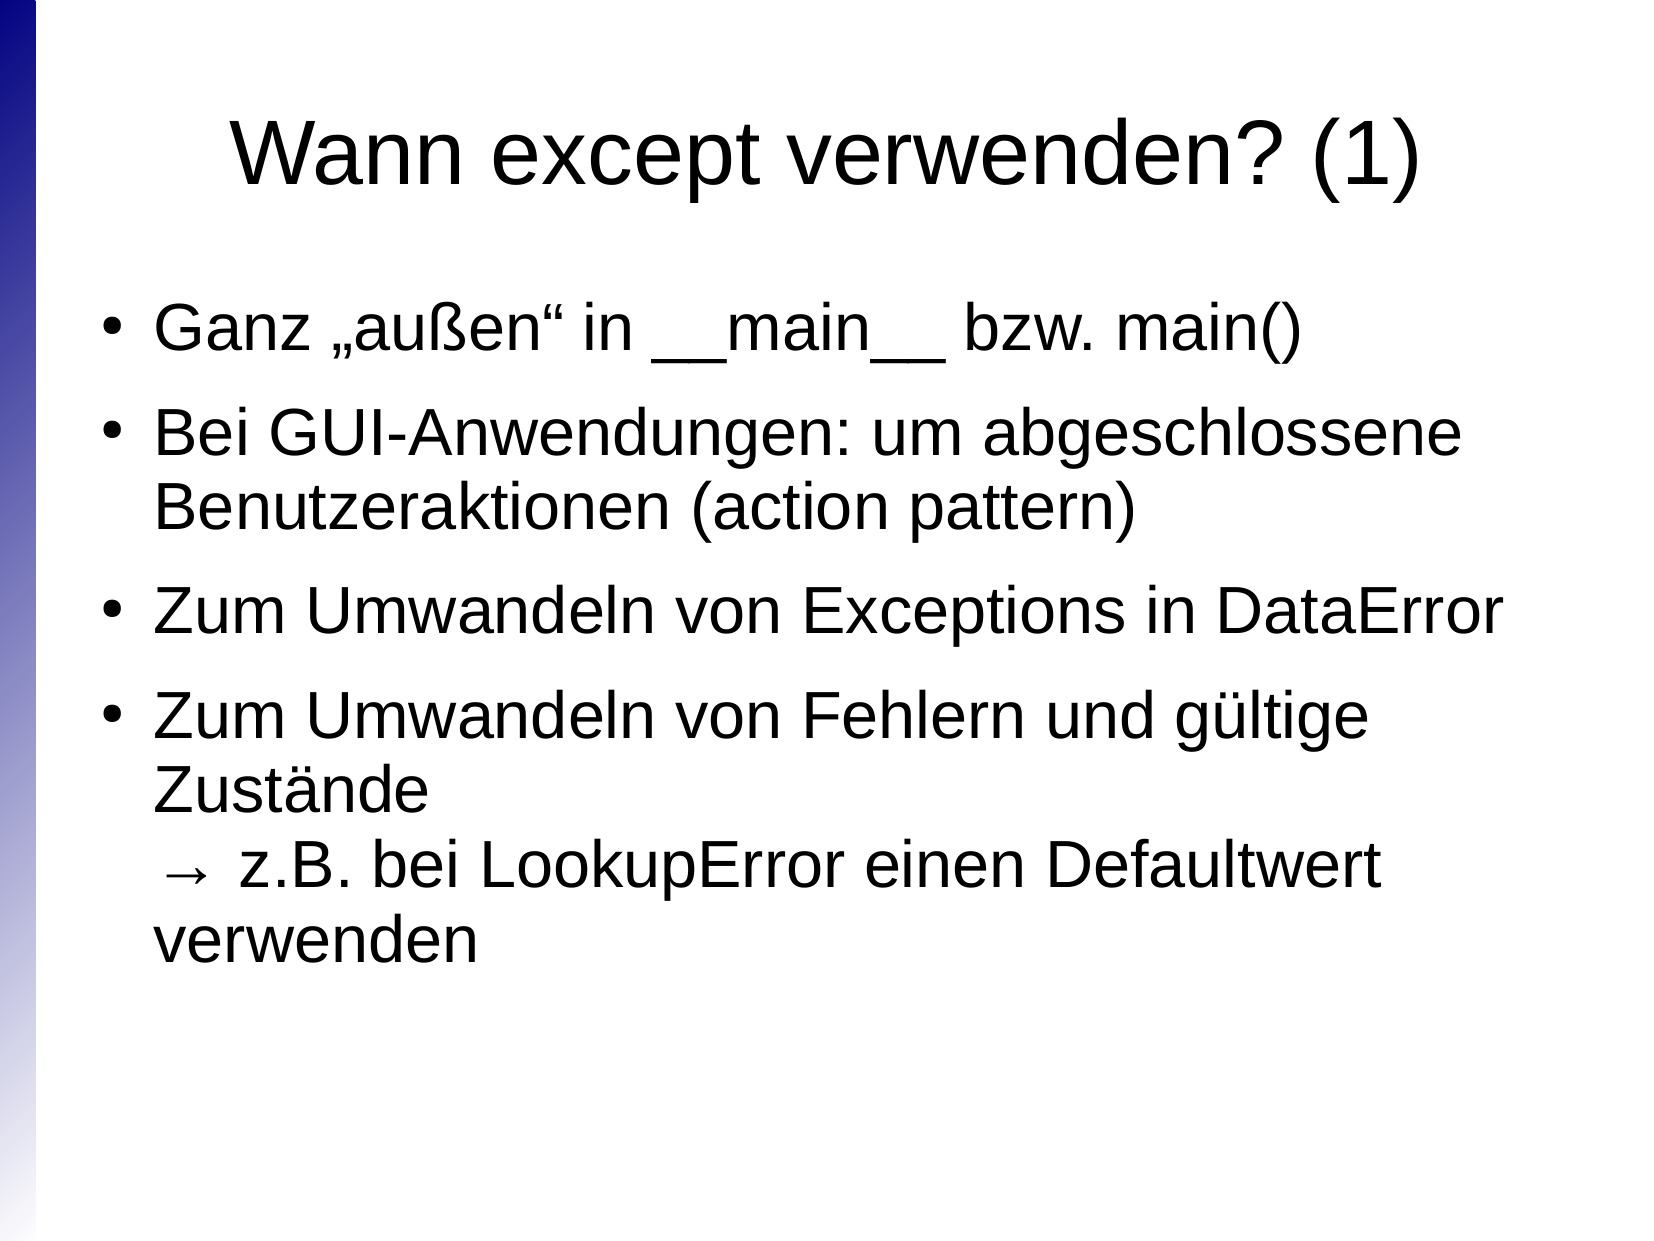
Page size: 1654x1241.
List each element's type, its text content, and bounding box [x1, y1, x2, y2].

title Wann except verwenden? (1) [82, 49, 1571, 257]
list Ganz „außen“ in __main__ bzw. main() Bei GUI-Anwendungen: um abgeschlossene Benutzeraktionen (action pattern) Zum Umwandeln von Exceptions in DataError Zum Umwandeln von Fehlern und gültige Zustände → z.B. bei LookupError einen Defaultwert verwenden [82, 290, 1571, 1109]
